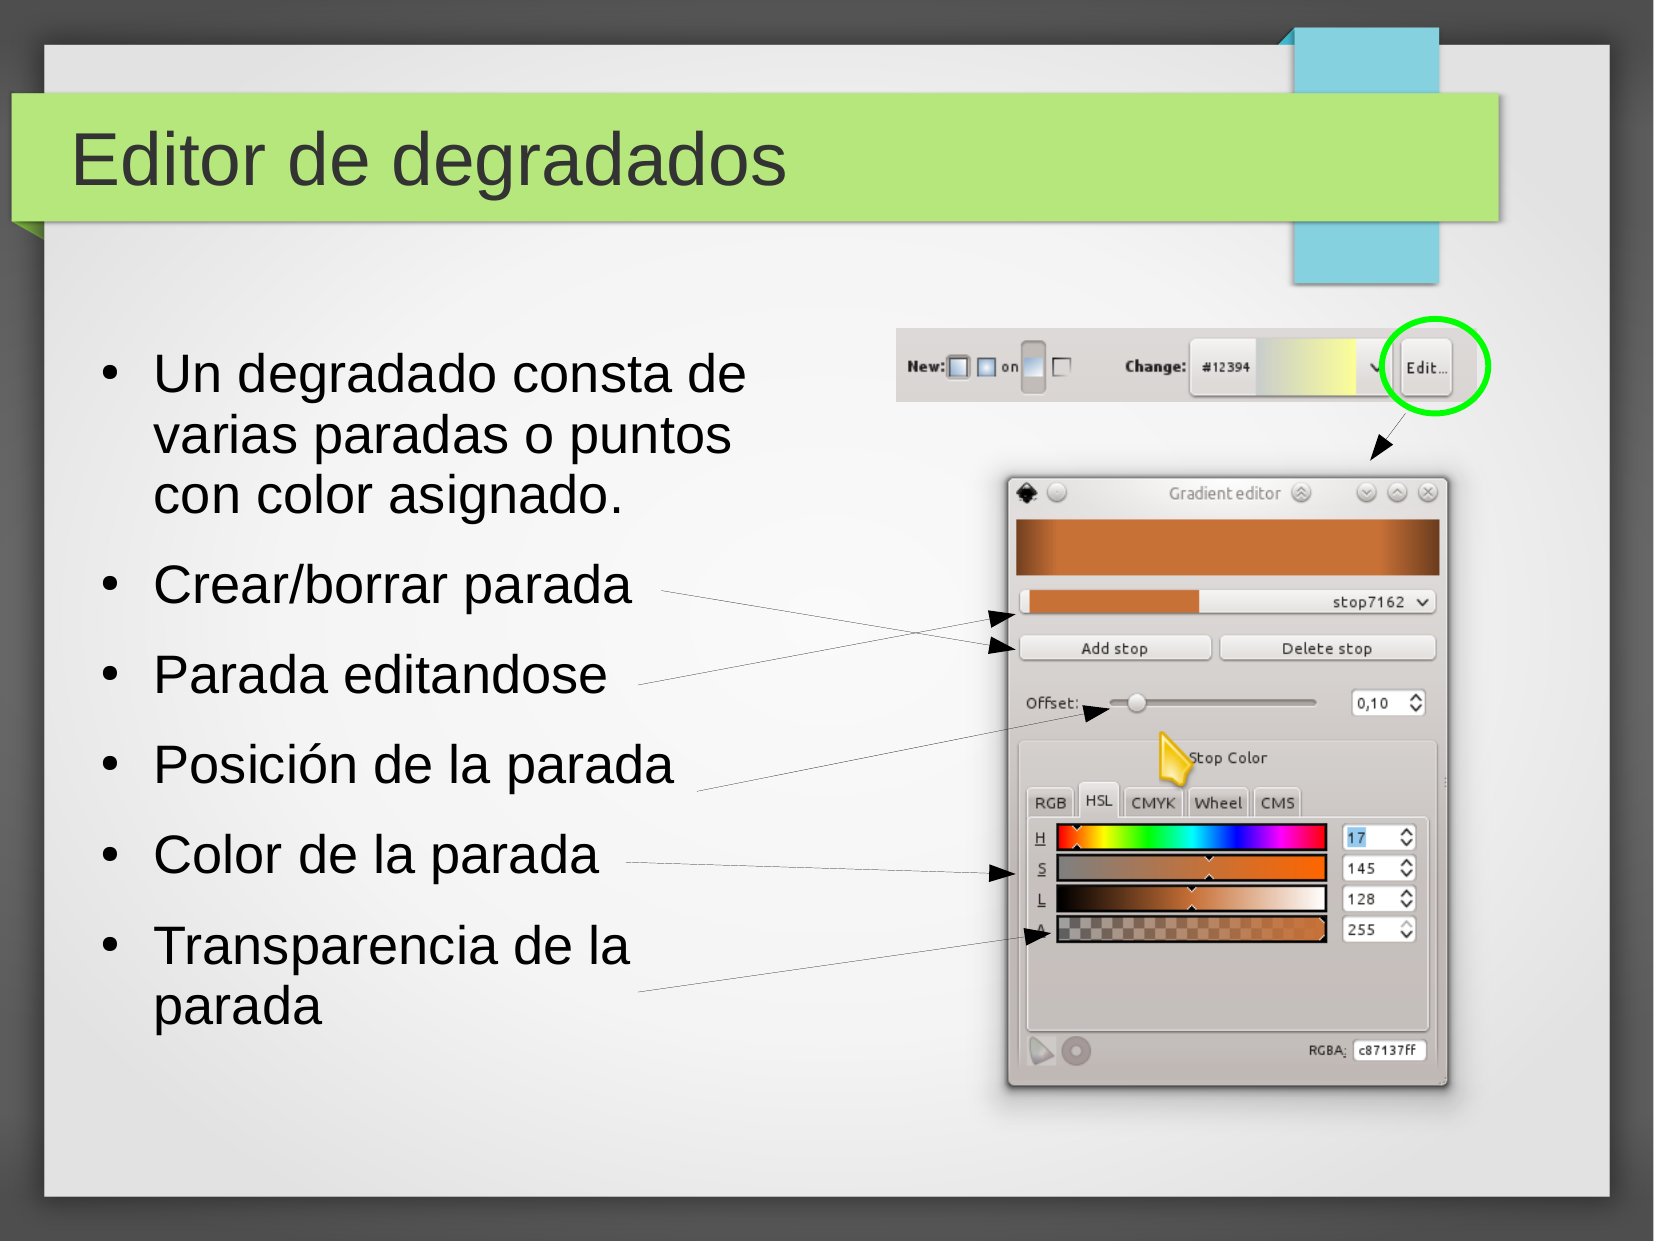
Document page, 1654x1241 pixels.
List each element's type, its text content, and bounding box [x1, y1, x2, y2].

list Un degradado consta de varias paradas o puntos con color asignado. Crear/borrar parada Parada editandose Posición de la parada Color de la parada Transparencia de la parada [82, 343, 793, 1063]
picture [0, 0, 1654, 1241]
title Editor de degradados [70, 106, 1229, 213]
